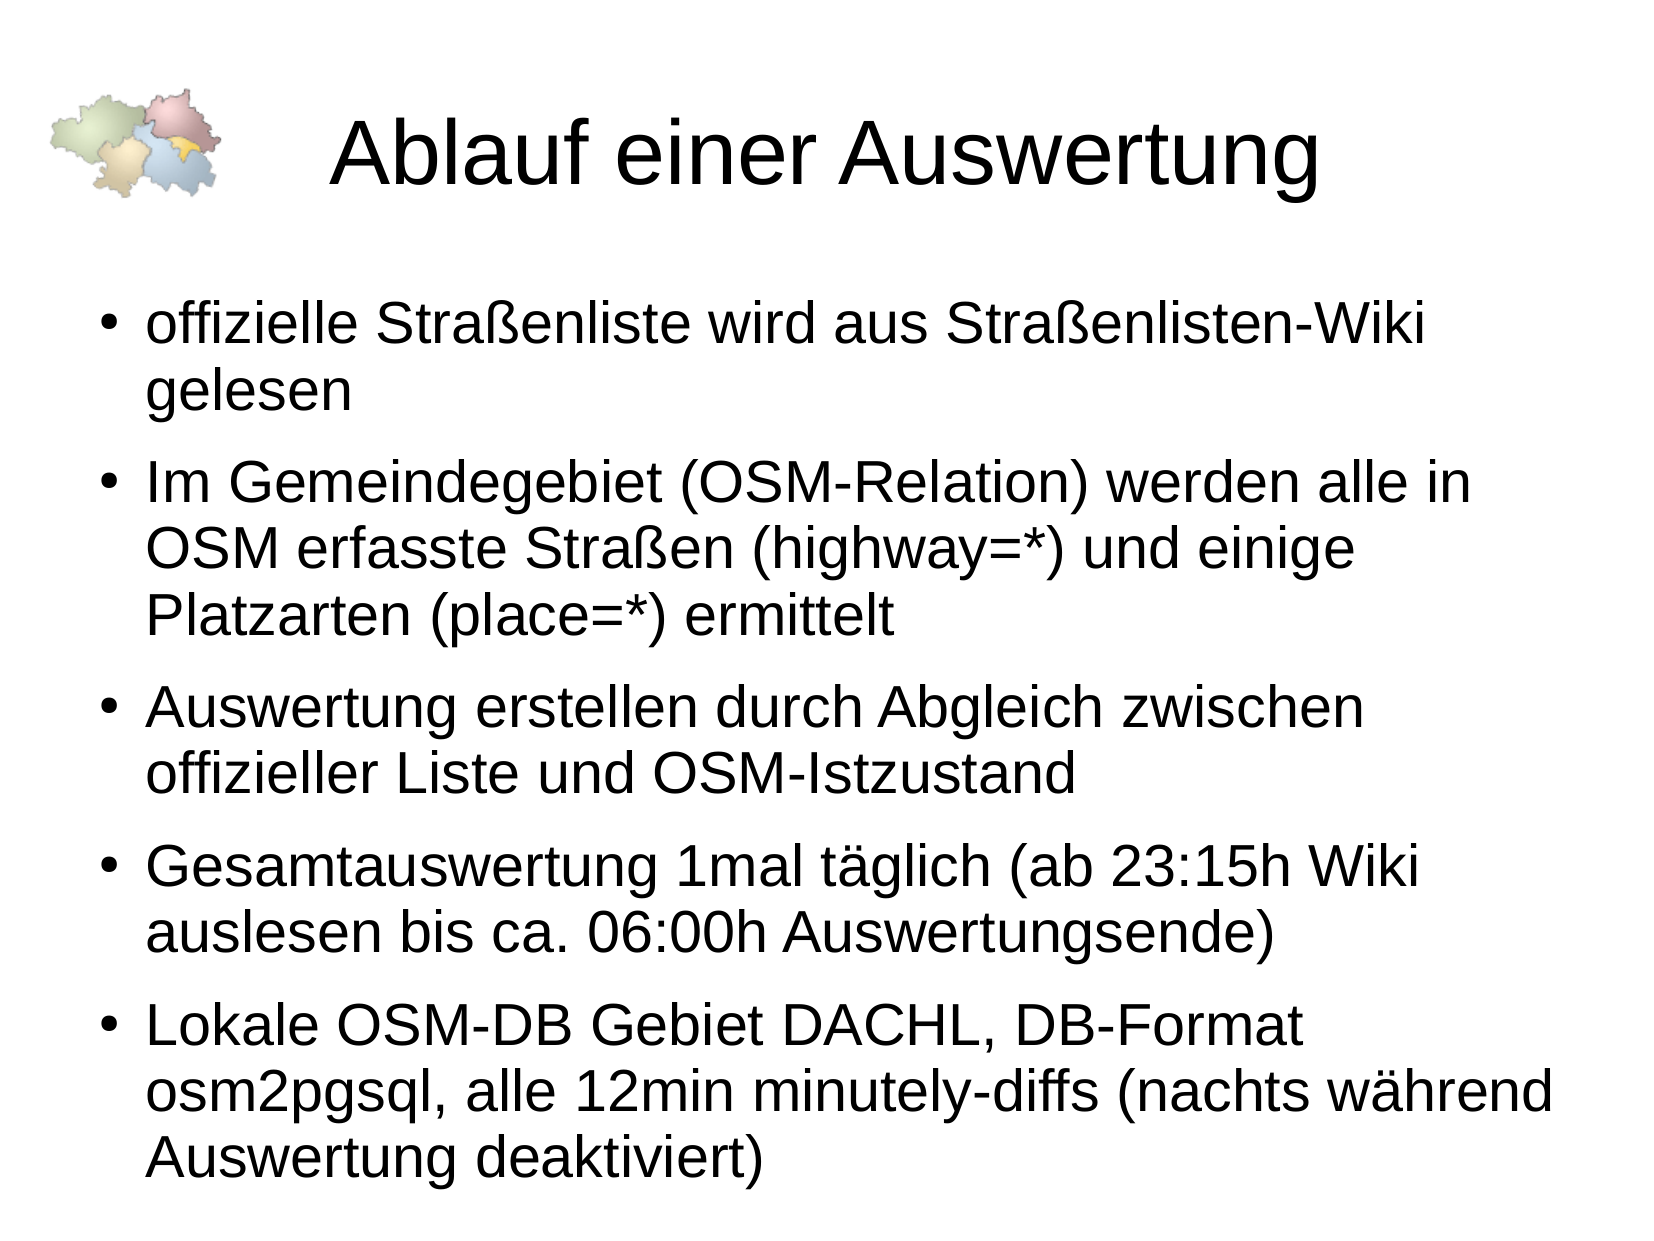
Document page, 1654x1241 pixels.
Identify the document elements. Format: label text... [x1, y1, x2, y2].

title Ablauf einer Auswertung [82, 49, 1571, 257]
picture [11, 68, 250, 225]
list offizielle Straßenliste wird aus Straßenlisten-Wiki gelesen Im Gemeindegebiet (OSM-Relation) werden alle in OSM erfasste Straßen (highway=*) und einige Platzarten (place=*) ermittelt Auswertung erstellen durch Abgleich zwischen offizieller Liste und OSM-Istzustand Gesamtauswertung 1mal täglich (ab 23:15h Wiki auslesen bis ca. 06:00h Auswertungsende) Lokale OSM-DB Gebiet DACHL, DB-Format osm2pgsql, alle 12min minutely-diffs (nachts während Auswertung deaktiviert) [82, 290, 1571, 1193]
